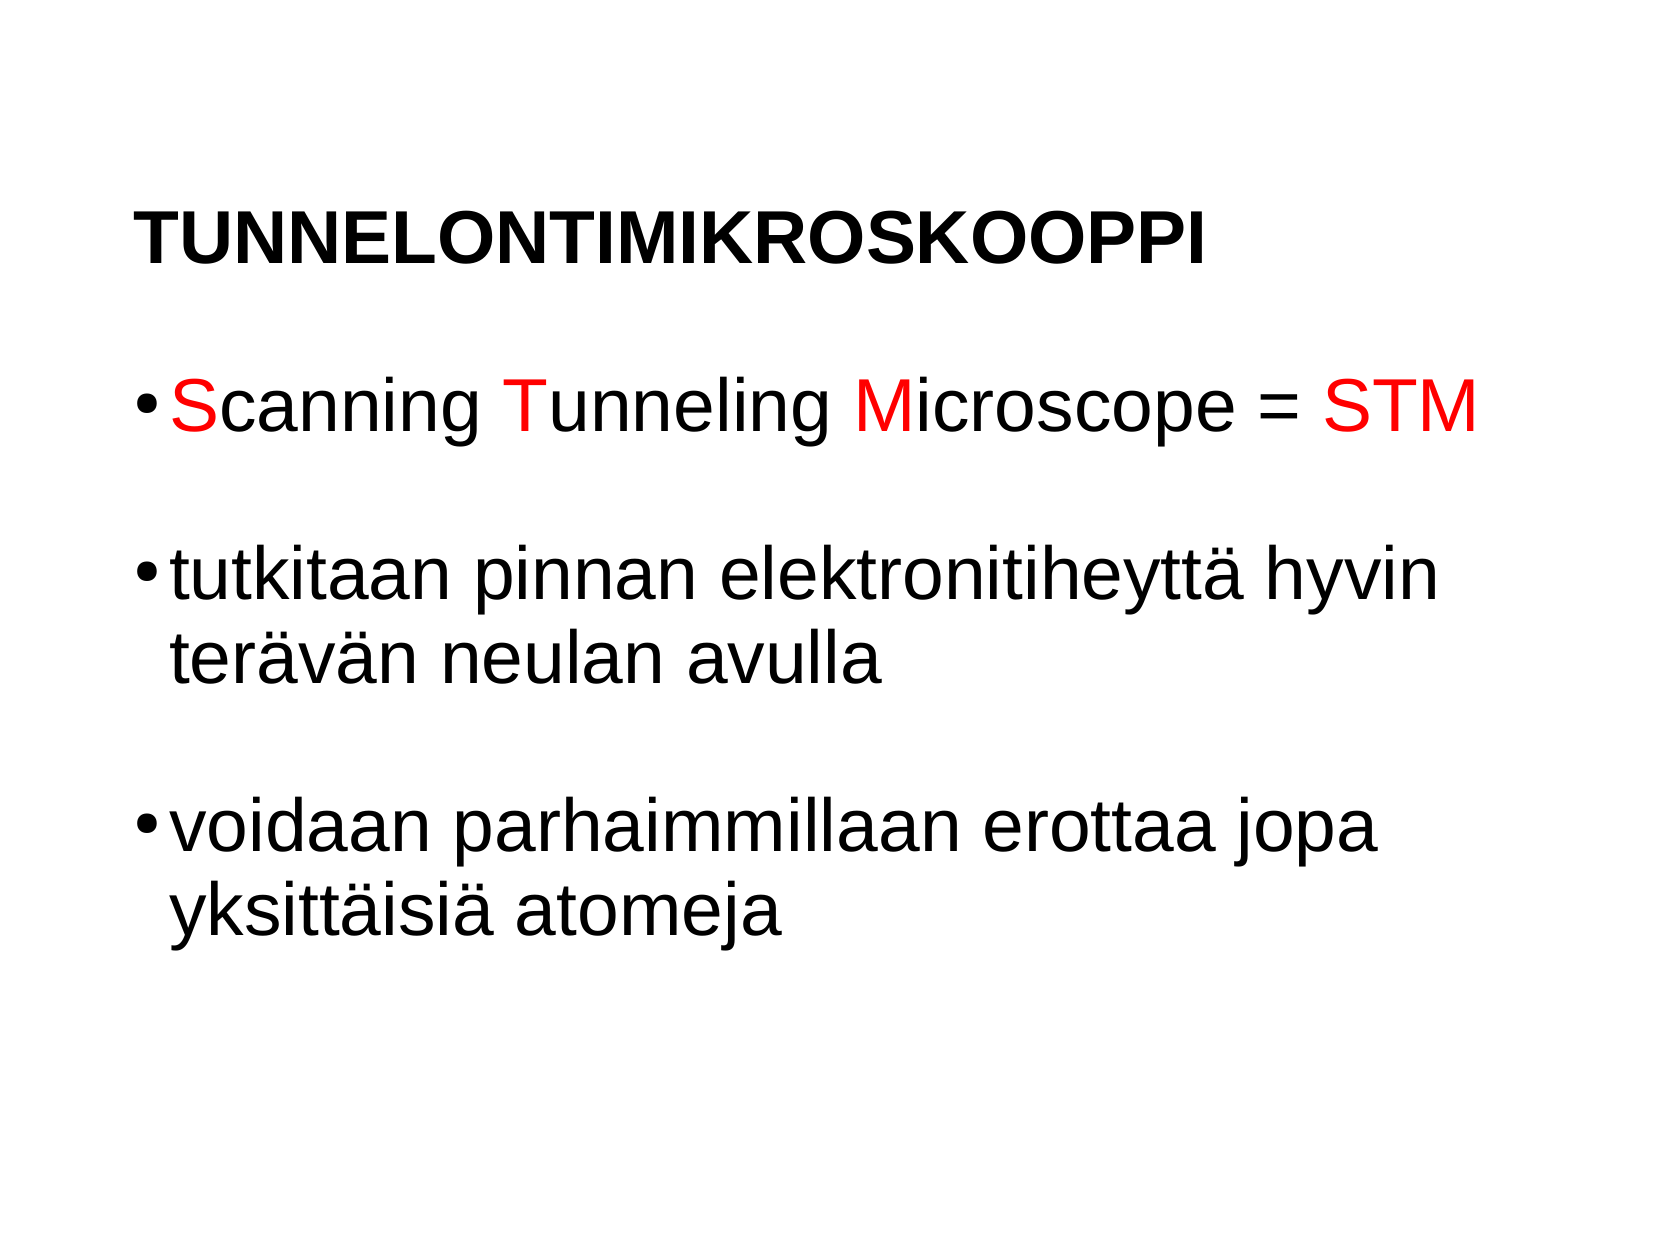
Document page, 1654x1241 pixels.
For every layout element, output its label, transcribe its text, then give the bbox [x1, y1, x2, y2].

text_box TUNNELONTIMIKROSKOOPPI Scanning Tunneling Microscope = STM tutkitaan pinnan elektronitiheyttä hyvin terävän neulan avulla voidaan parhaimmillaan erottaa jopa yksittäisiä atomeja [118, 188, 1501, 1044]
